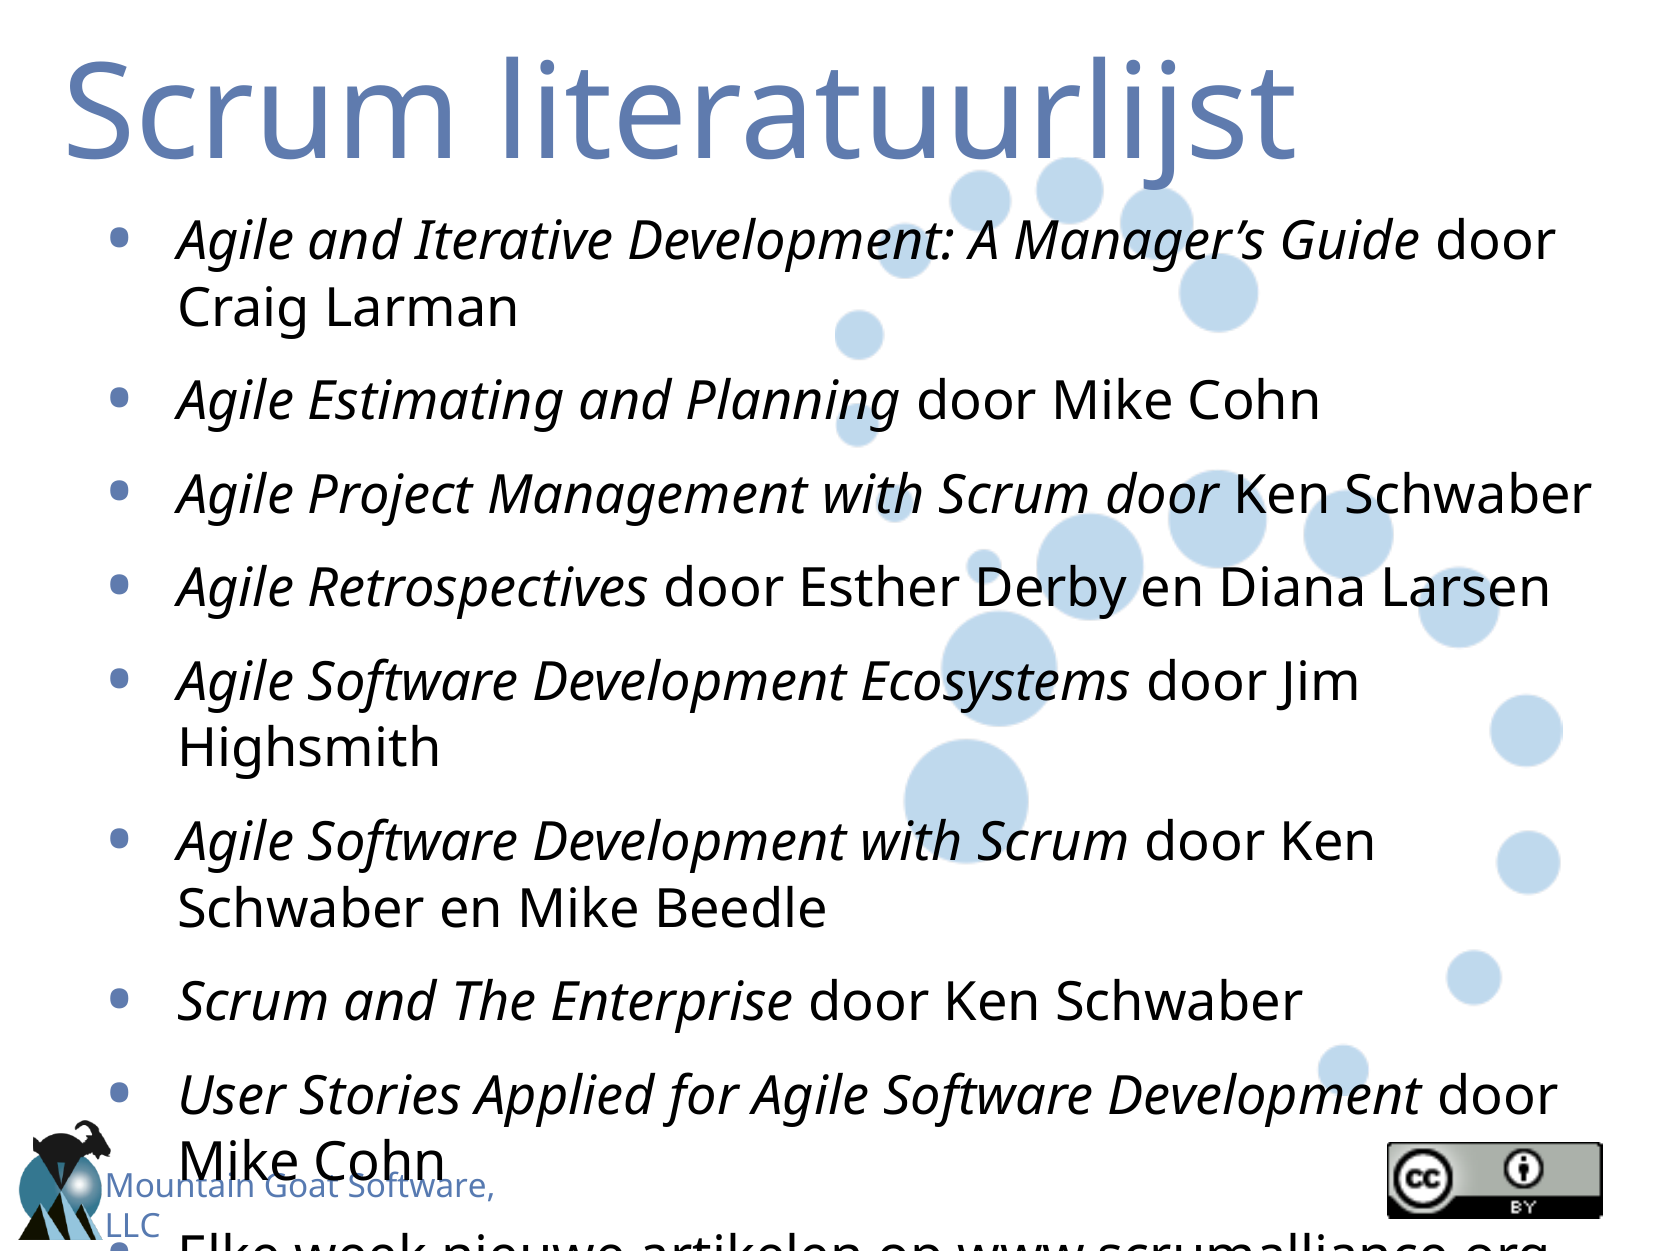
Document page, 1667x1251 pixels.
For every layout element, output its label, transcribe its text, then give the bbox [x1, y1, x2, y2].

picture [835, 194, 1563, 199]
list Agile and Iterative Development: A Manager’s Guide door Craig Larman Agile Estimating and Planning door Mike Cohn Agile Project Management with Scrum door Ken Schwaber Agile Retrospectives door Esther Derby en Diana Larsen Agile Software Development Ecosystems door Jim Highsmith Agile Software Development with Scrum door Ken Schwaber en Mike Beedle Scrum and The Enterprise door Ken Schwaber User Stories Applied for Agile Software Development door Mike Cohn Elke week nieuwe artikelen op www.scrumalliance.org [56, 199, 1609, 1143]
picture [18, 1120, 111, 1240]
picture [1387, 1143, 1603, 1219]
title Scrum literatuurlijst [56, 18, 1609, 194]
